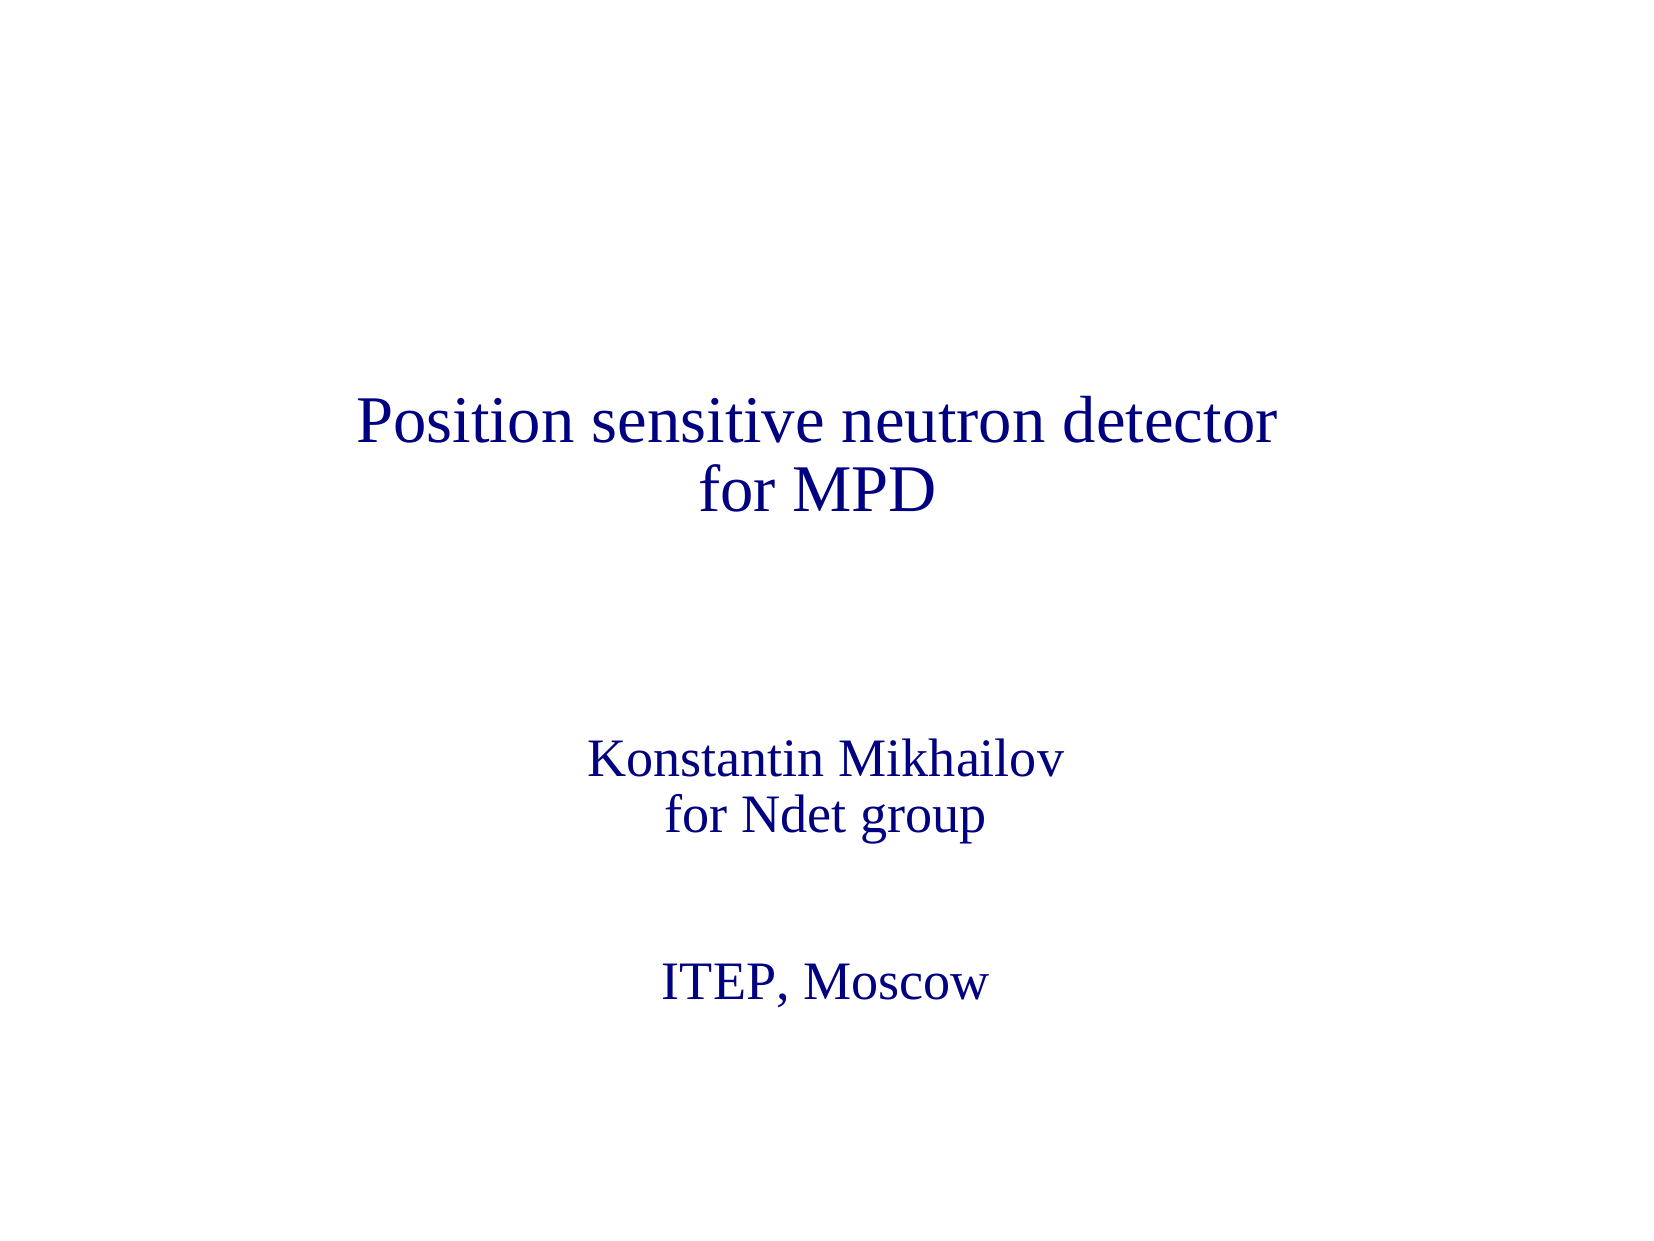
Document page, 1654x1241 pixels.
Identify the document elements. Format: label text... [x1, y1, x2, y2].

text_box Position sensitive neutron detector for MPD Konstantin Mikhailov for Ndet group ITEP, Moscow [82, 297, 1570, 1101]
